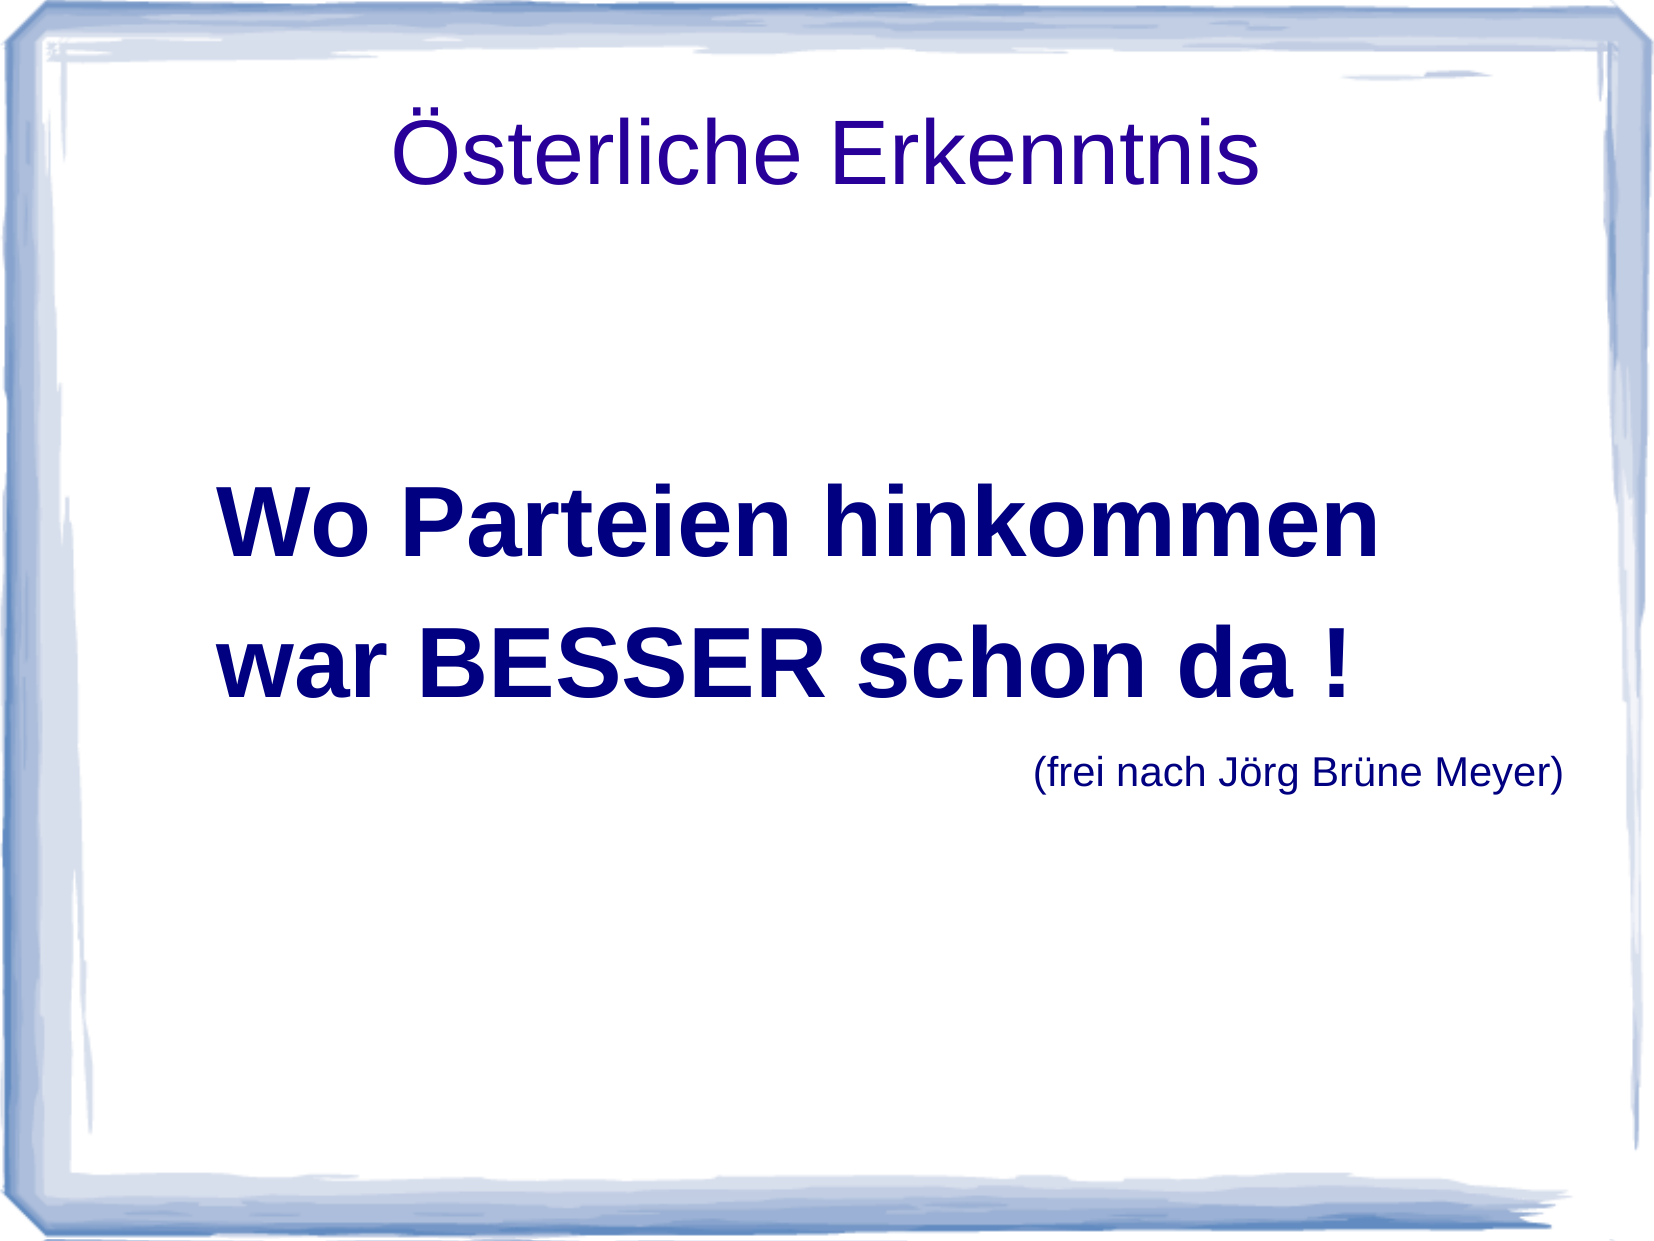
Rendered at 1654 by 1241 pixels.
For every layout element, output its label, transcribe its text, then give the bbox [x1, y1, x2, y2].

title Österliche Erkenntnis [82, 49, 1571, 257]
list Wo Parteien hinkommen war BESSER schon da ! (frei nach Jörg Brüne Meyer) [118, 324, 1571, 1004]
picture [0, 0, 1654, 1241]
